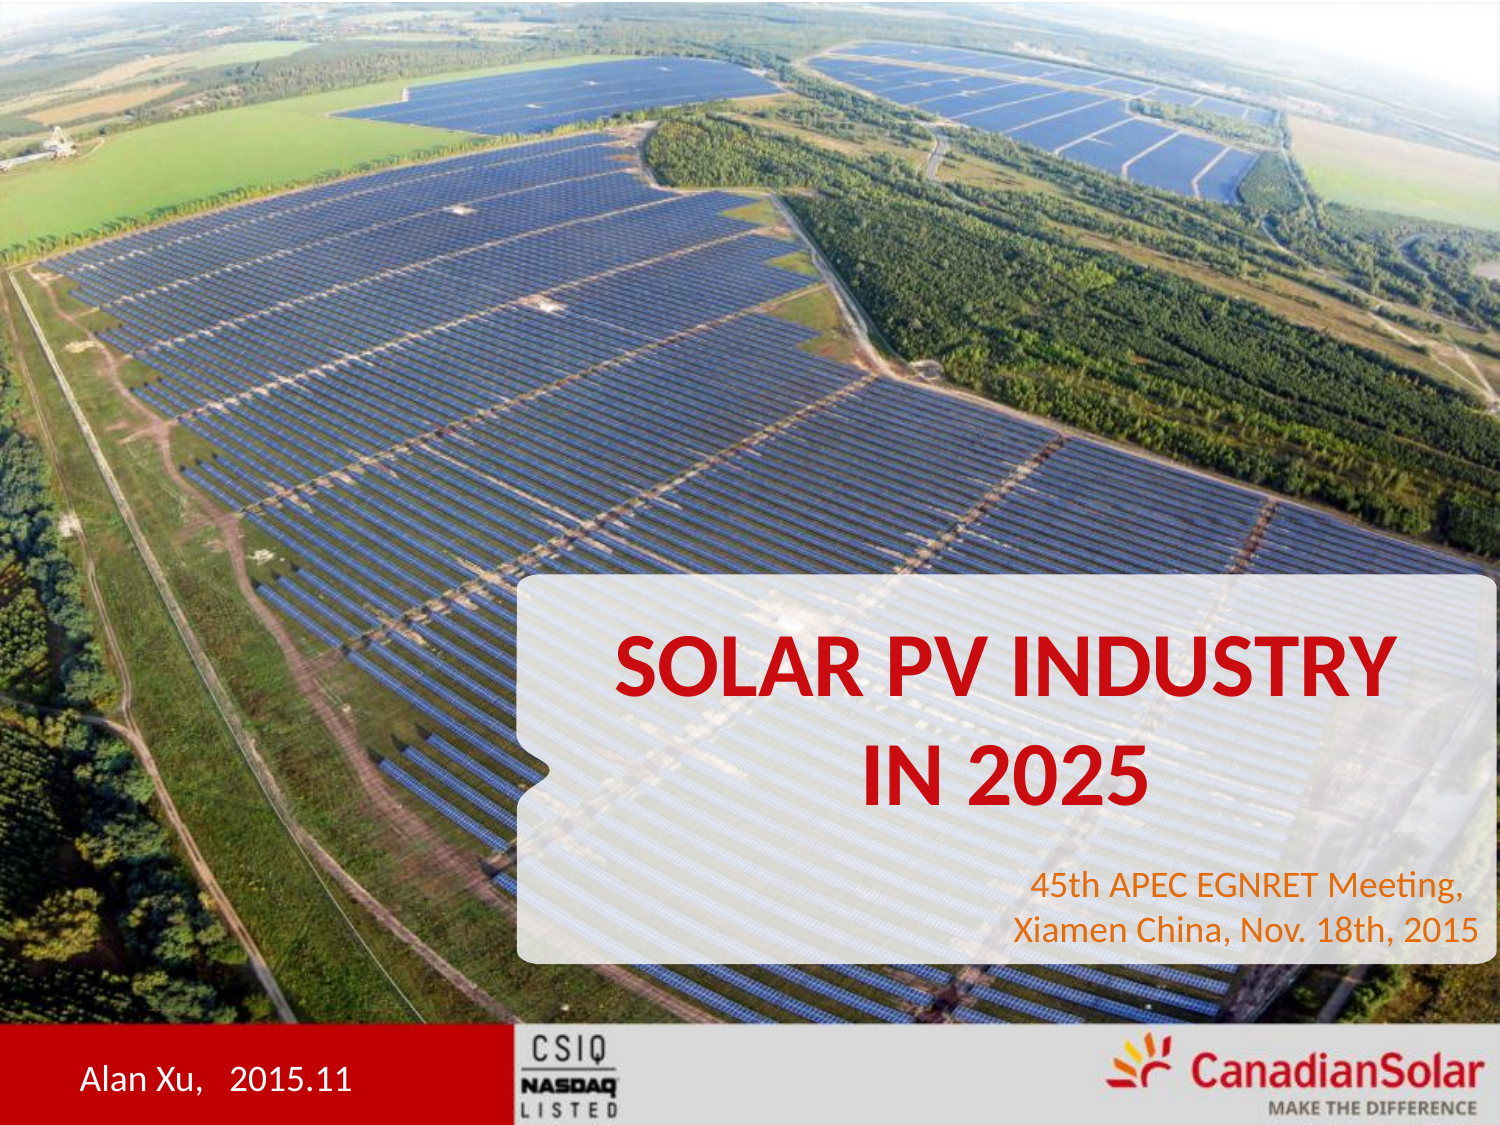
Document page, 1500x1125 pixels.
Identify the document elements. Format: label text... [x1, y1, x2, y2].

picture [0, 2, 1500, 1125]
text_box Alan Xu, 2015.11 [64, 1046, 384, 1107]
text_box 45th APEC EGNRET Meeting, Xiamen China, Nov. 18th, 2015 [938, 845, 1500, 965]
text_box SOLAR PV INDUSTRY IN 2025 [516, 574, 1497, 965]
